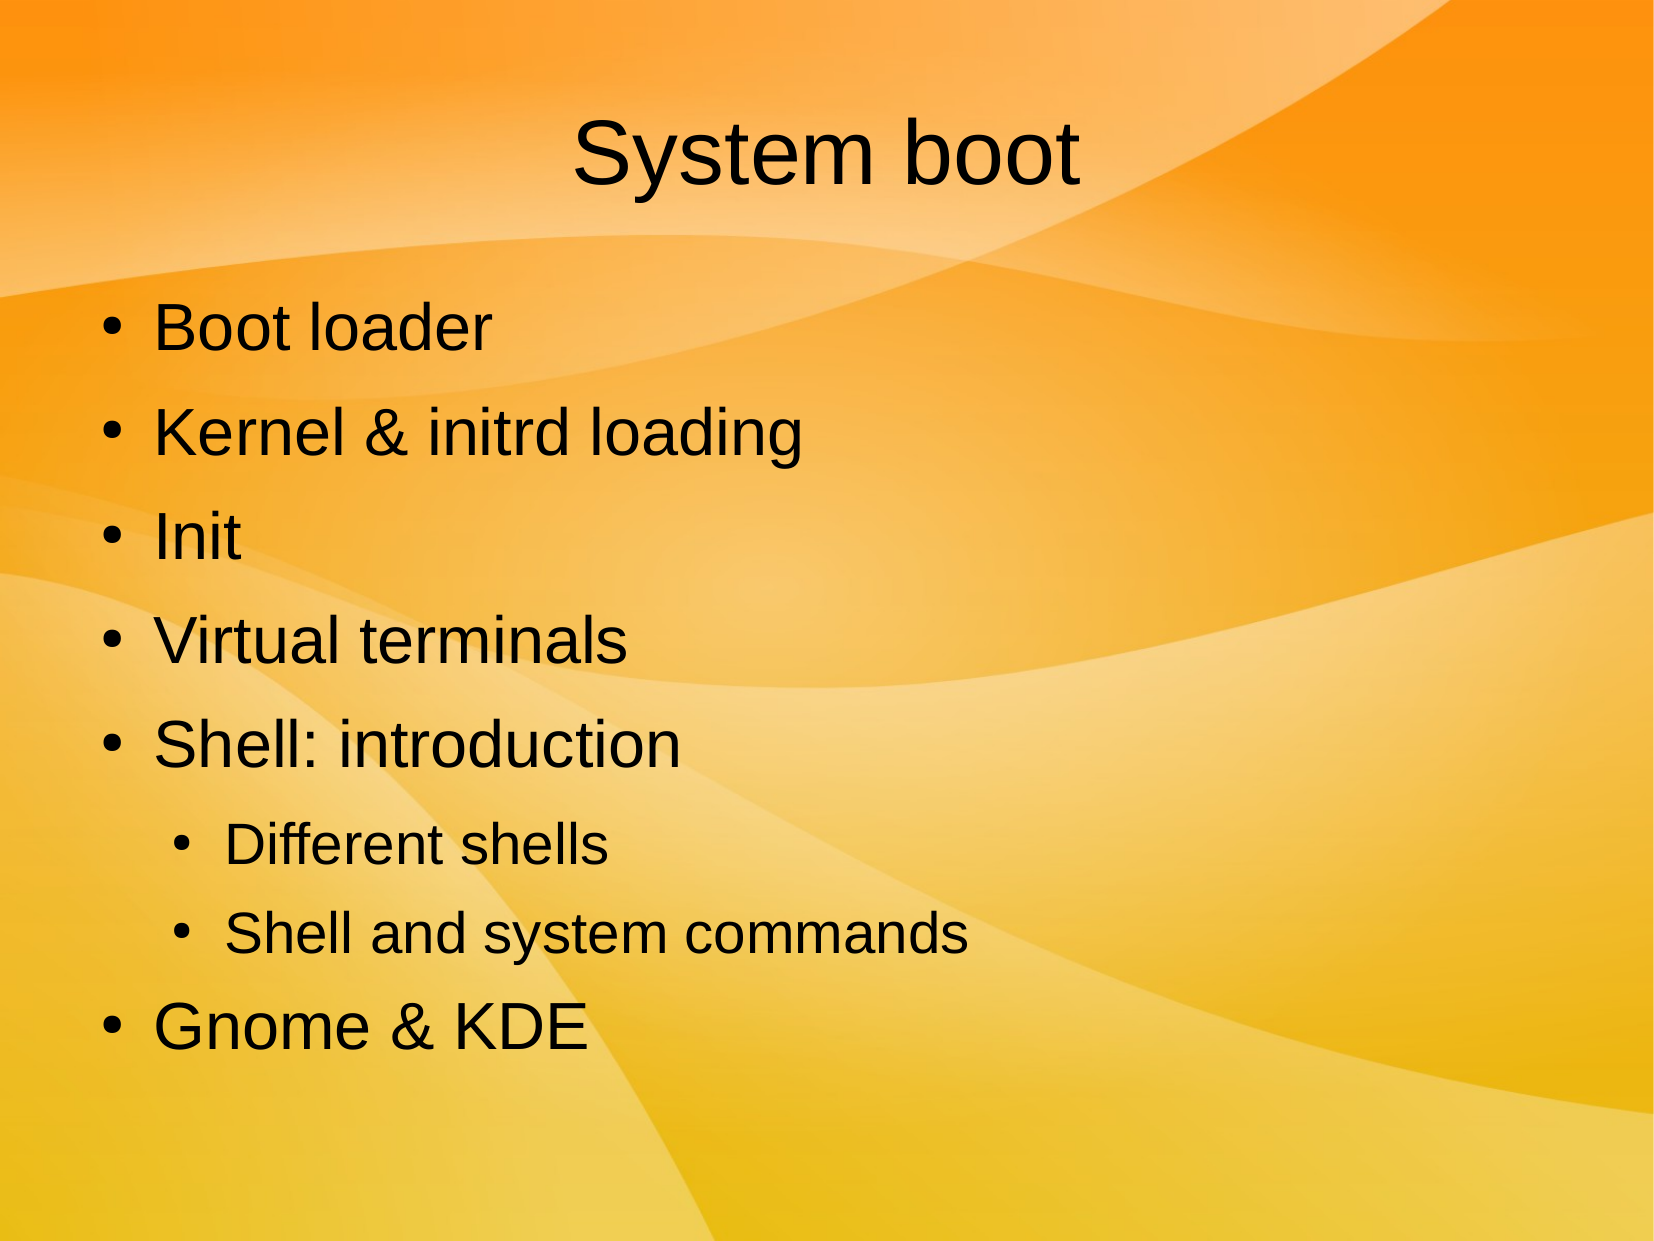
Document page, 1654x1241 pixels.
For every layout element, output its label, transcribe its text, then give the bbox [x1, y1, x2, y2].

title System boot [82, 56, 1571, 250]
picture [0, 0, 1654, 1241]
list Boot loader Kernel & initrd loading Init Virtual terminals Shell: introduction Different shells Shell and system commands Gnome & KDE [82, 290, 1571, 1094]
